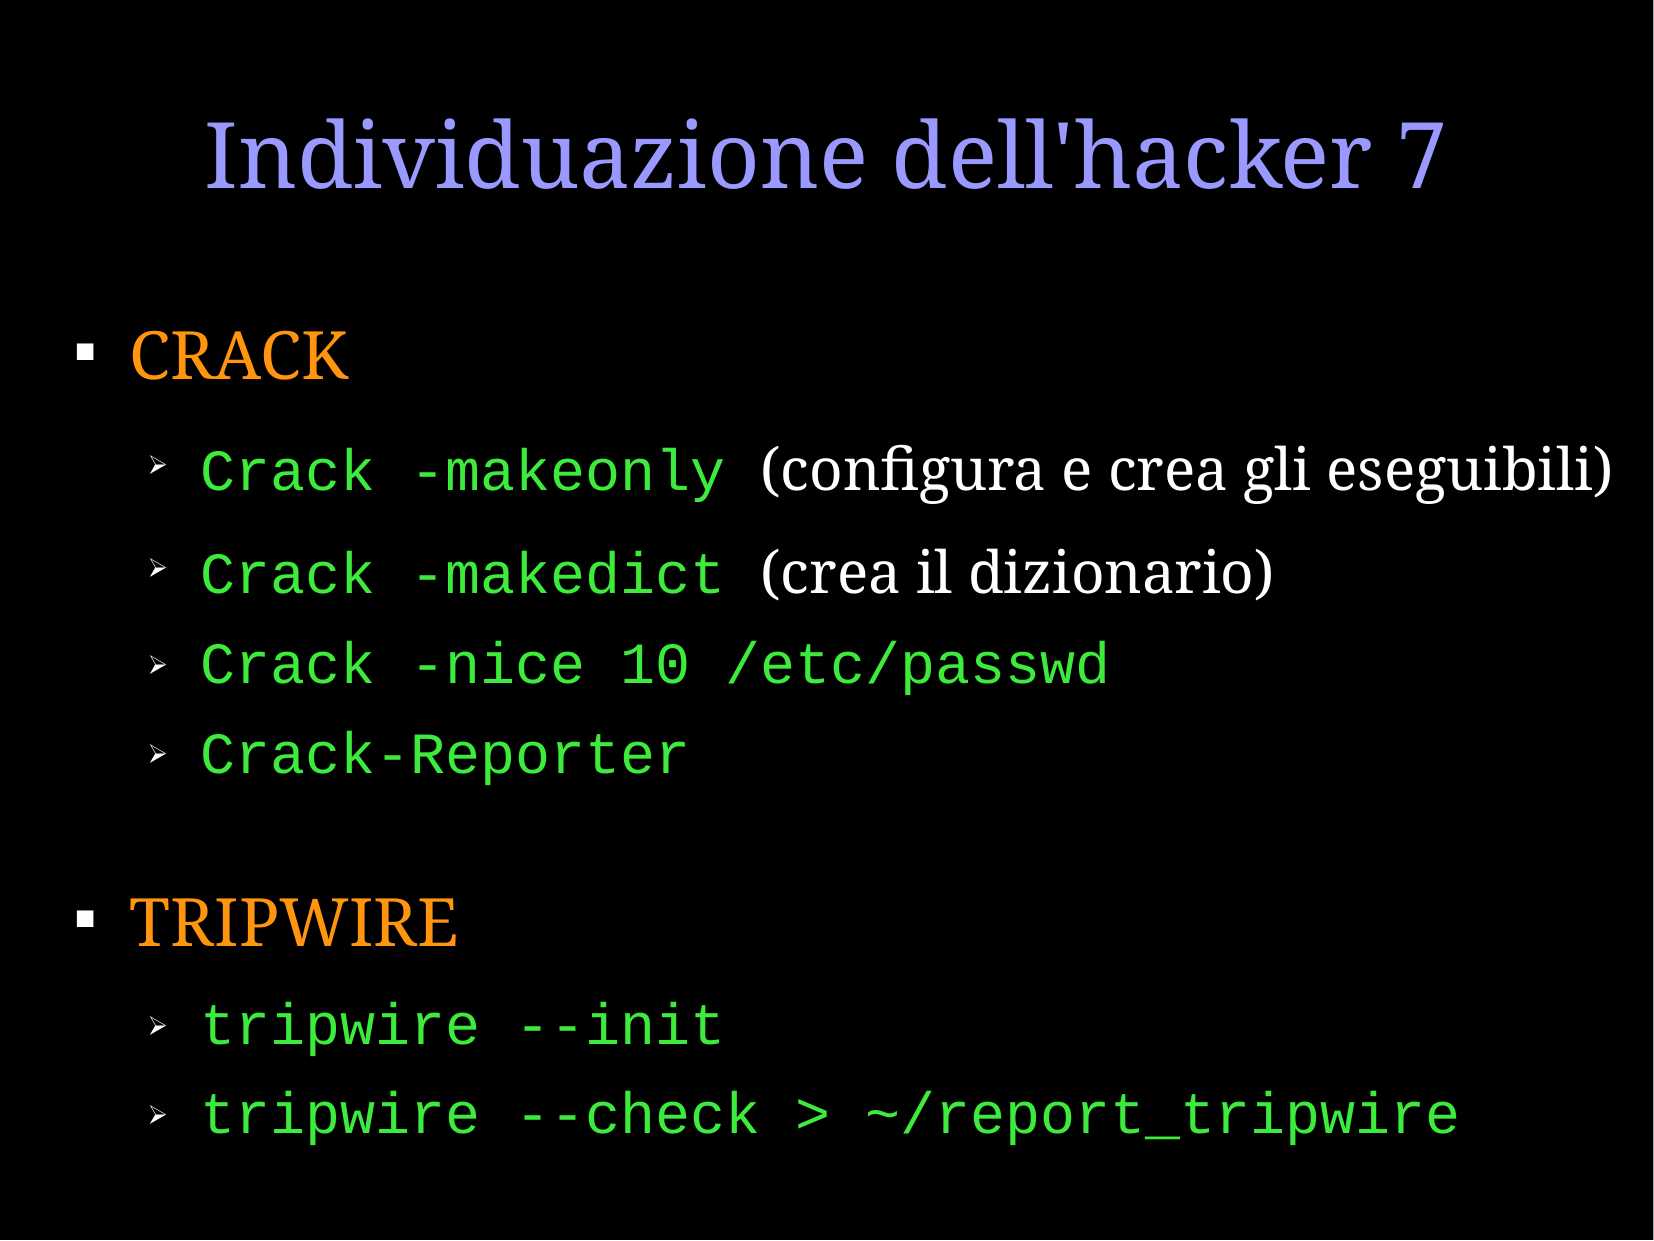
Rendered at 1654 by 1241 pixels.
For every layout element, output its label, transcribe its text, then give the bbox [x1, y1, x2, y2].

list CRACK Crack -makeonly (configura e crea gli eseguibili) Crack -makedict (crea il dizionario) Crack -nice 10 /etc/passwd Crack-Reporter TRIPWIRE tripwire --init tripwire --check > ~/report_tripwire [59, 307, 1625, 1203]
title Individuazione dell'hacker 7 [82, 56, 1571, 250]
